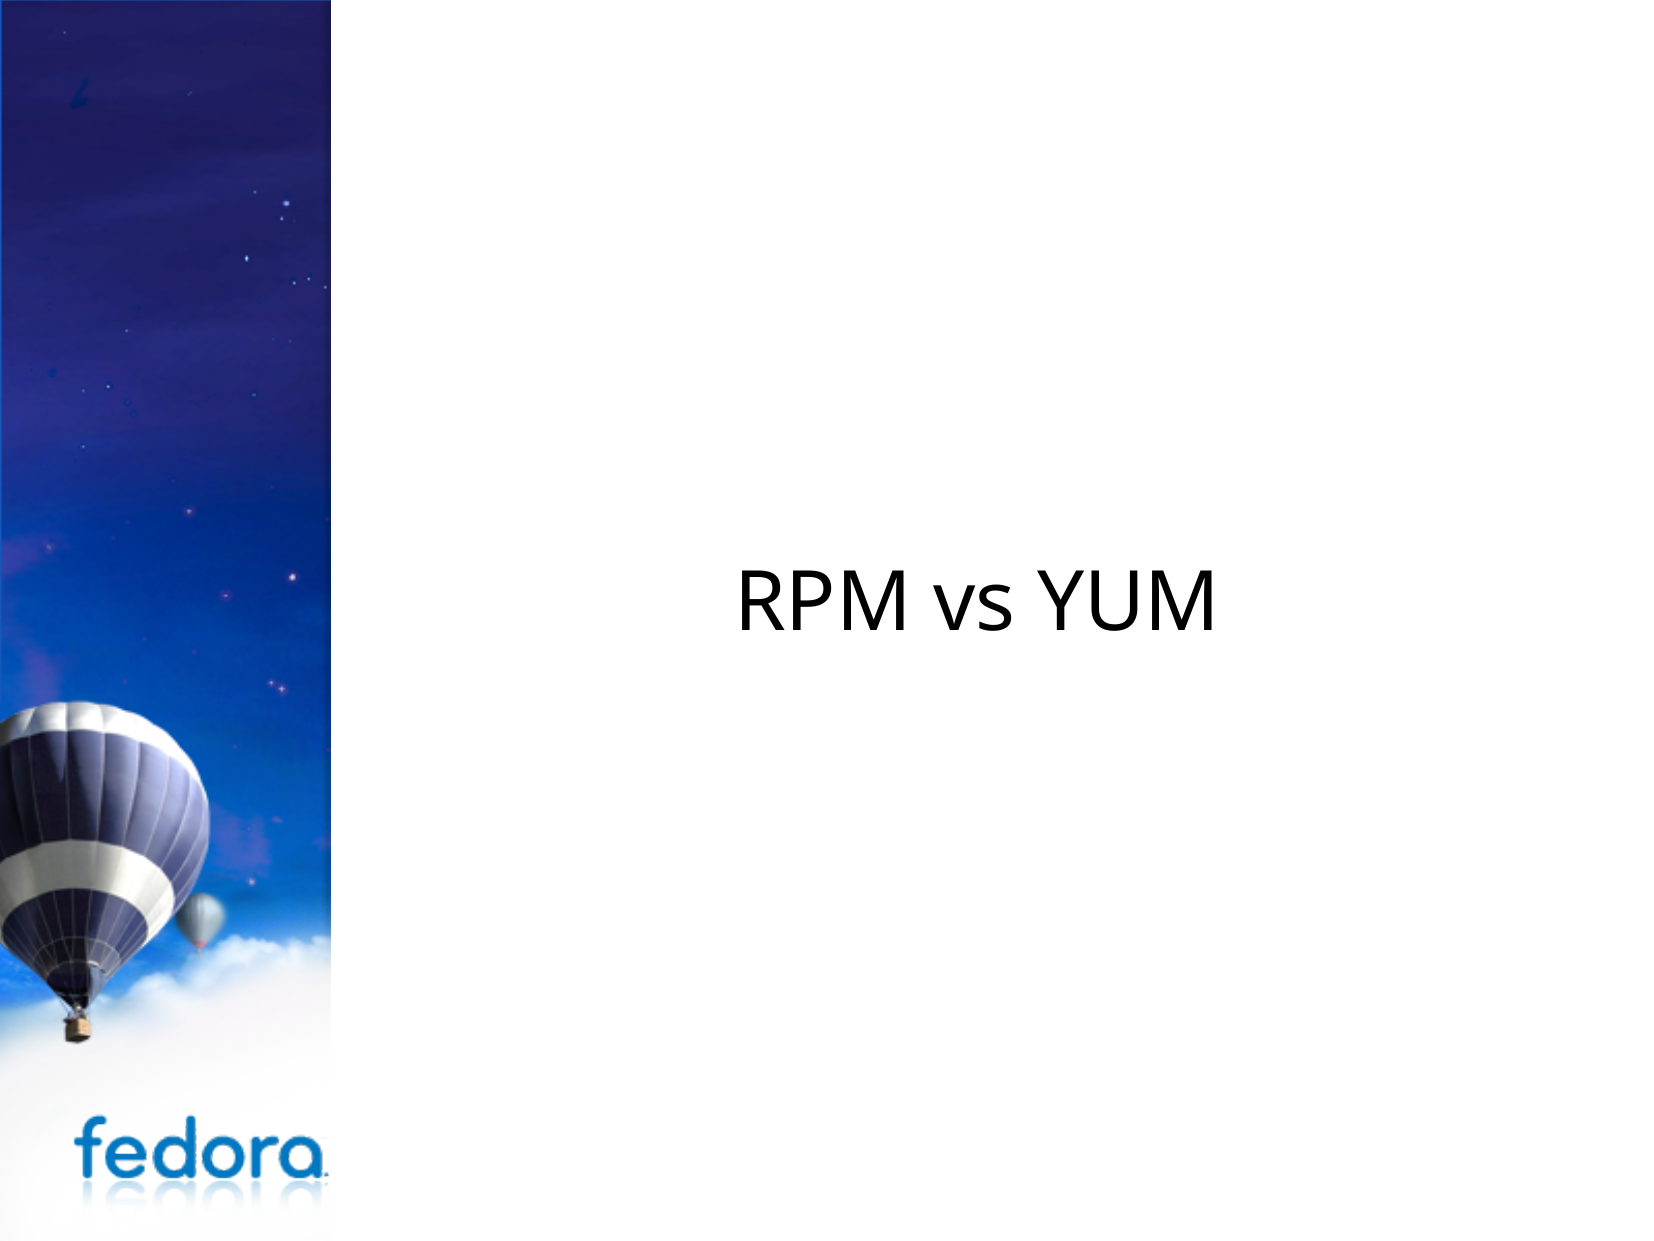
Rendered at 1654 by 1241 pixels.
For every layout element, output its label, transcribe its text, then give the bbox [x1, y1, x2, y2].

subtitle RPM vs YUM [383, 88, 1571, 1109]
picture [0, 0, 331, 1241]
